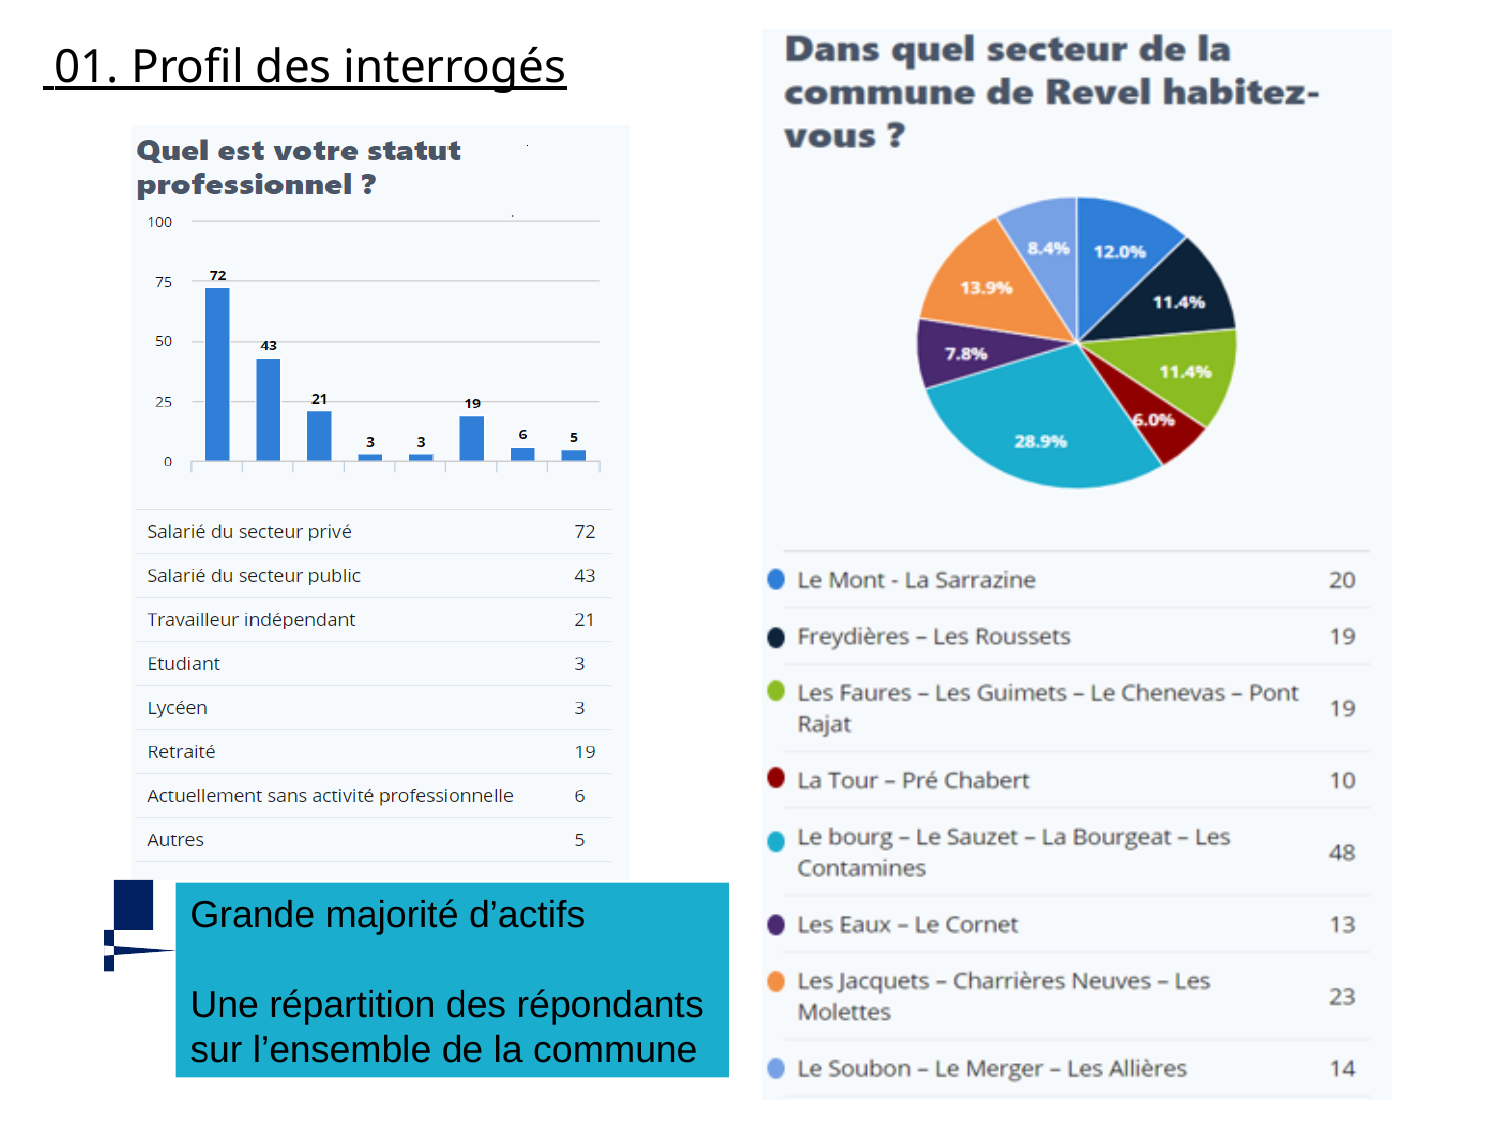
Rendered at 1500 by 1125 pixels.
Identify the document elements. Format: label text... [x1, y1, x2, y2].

text_box Grande majorité d’actifs Une répartition des répondants sur l’ensemble de la commune [175, 882, 729, 1078]
picture [762, 29, 1392, 1100]
picture [131, 125, 630, 880]
text_box 01. Profil des interrogés [27, 29, 762, 100]
text_box [104, 879, 176, 972]
